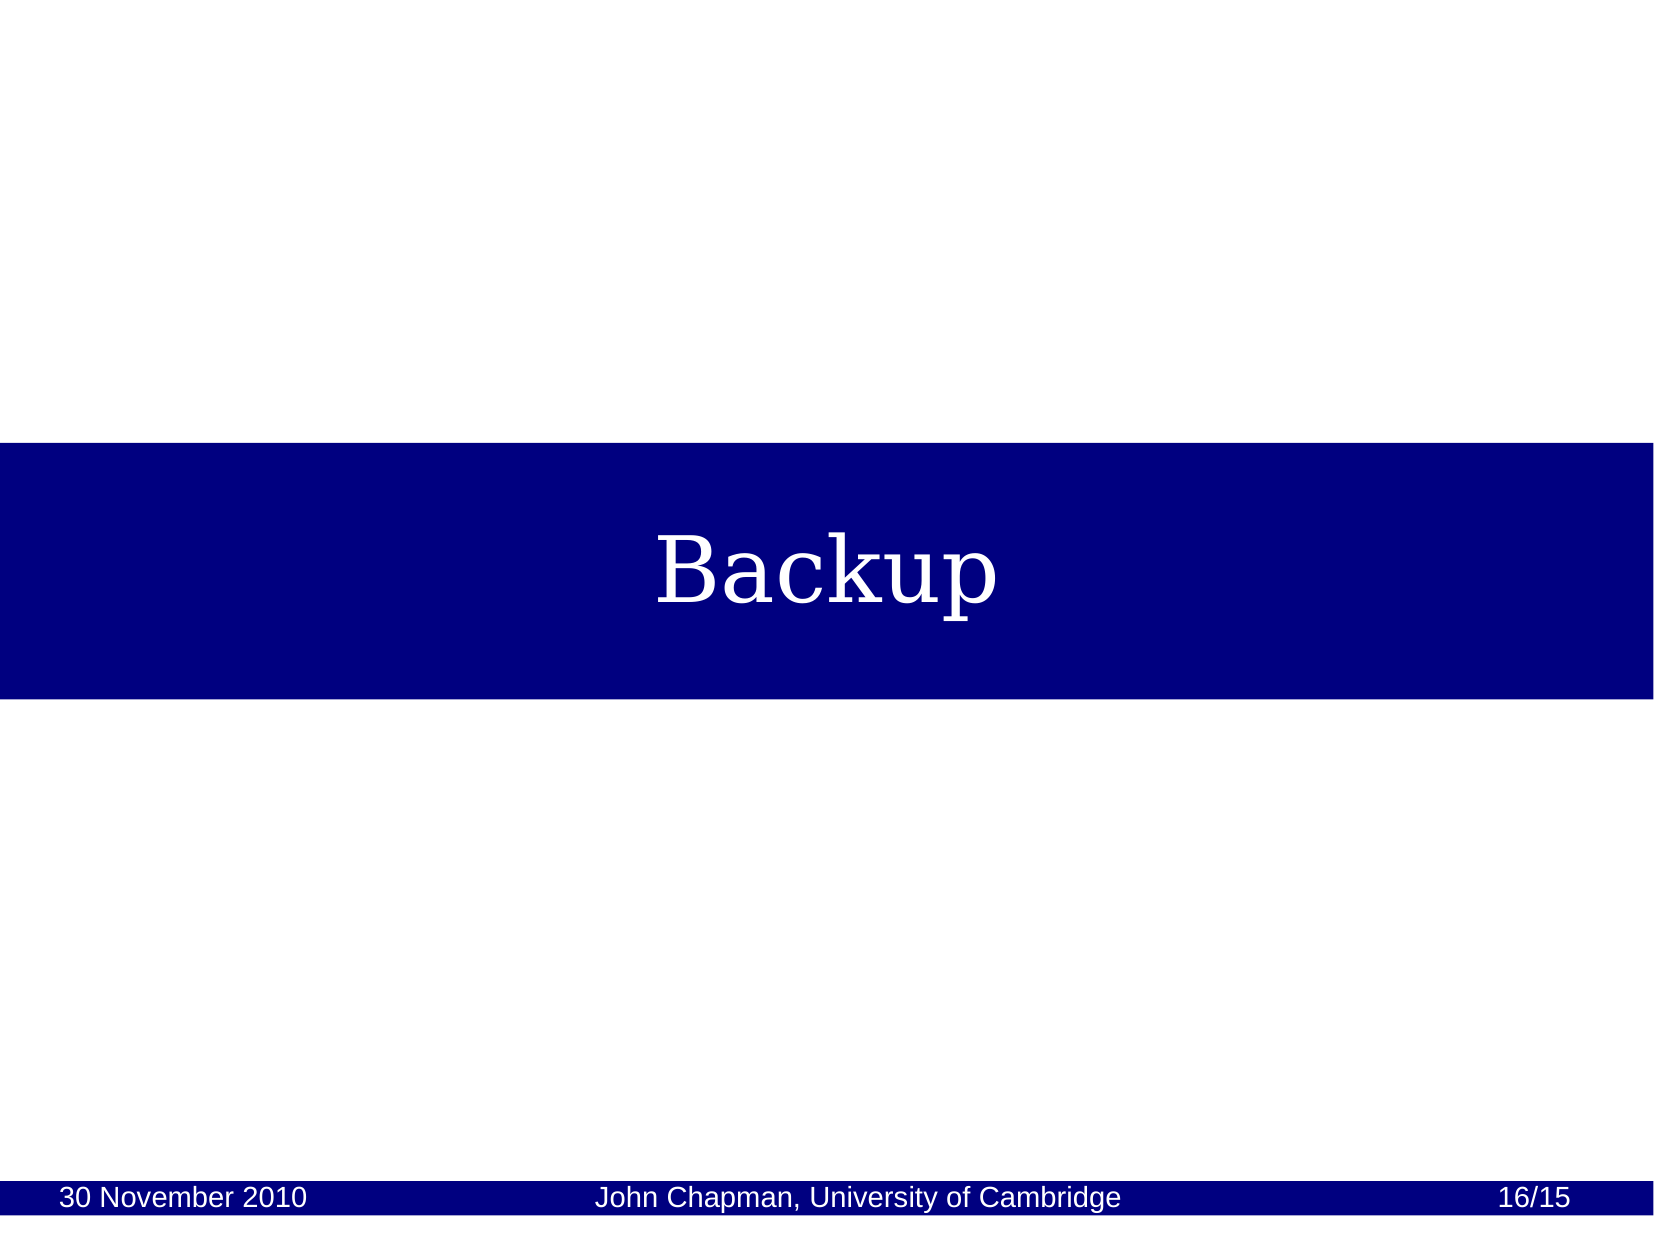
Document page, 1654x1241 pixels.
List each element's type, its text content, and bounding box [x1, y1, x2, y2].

title Backup [0, 442, 1654, 700]
